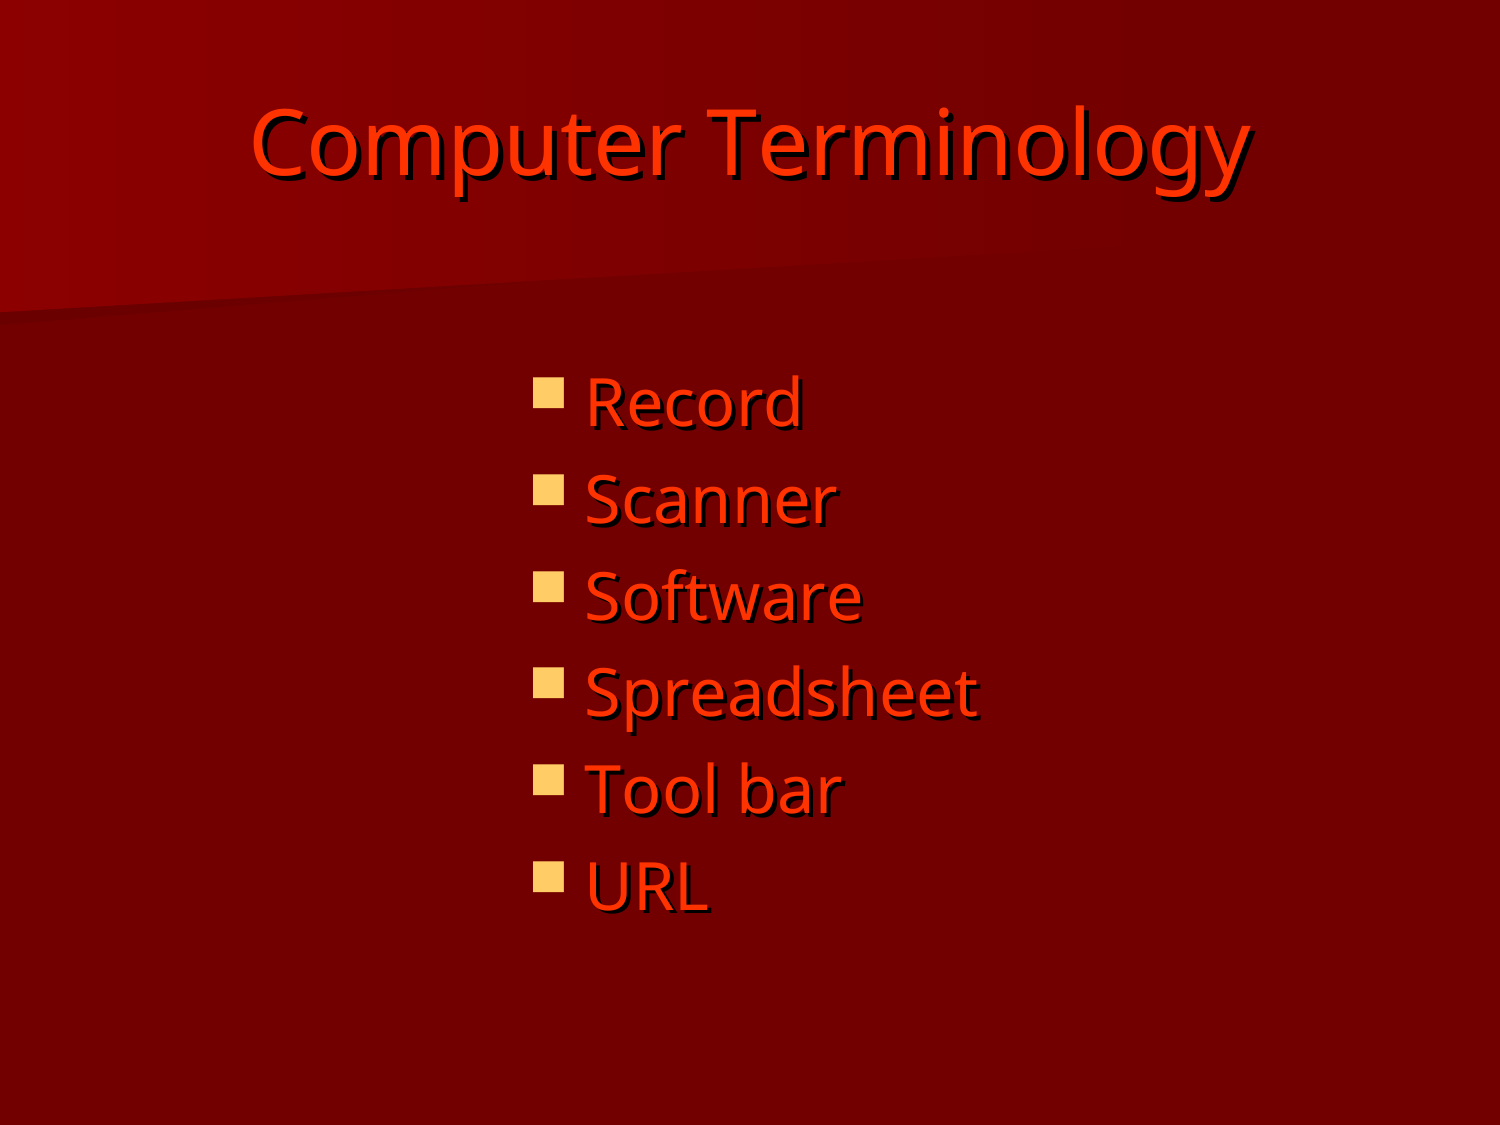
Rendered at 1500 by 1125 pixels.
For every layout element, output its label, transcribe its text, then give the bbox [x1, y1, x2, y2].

list Record Scanner Software Spreadsheet Tool bar URL [513, 255, 1199, 993]
title Computer Terminology [75, 45, 1426, 233]
